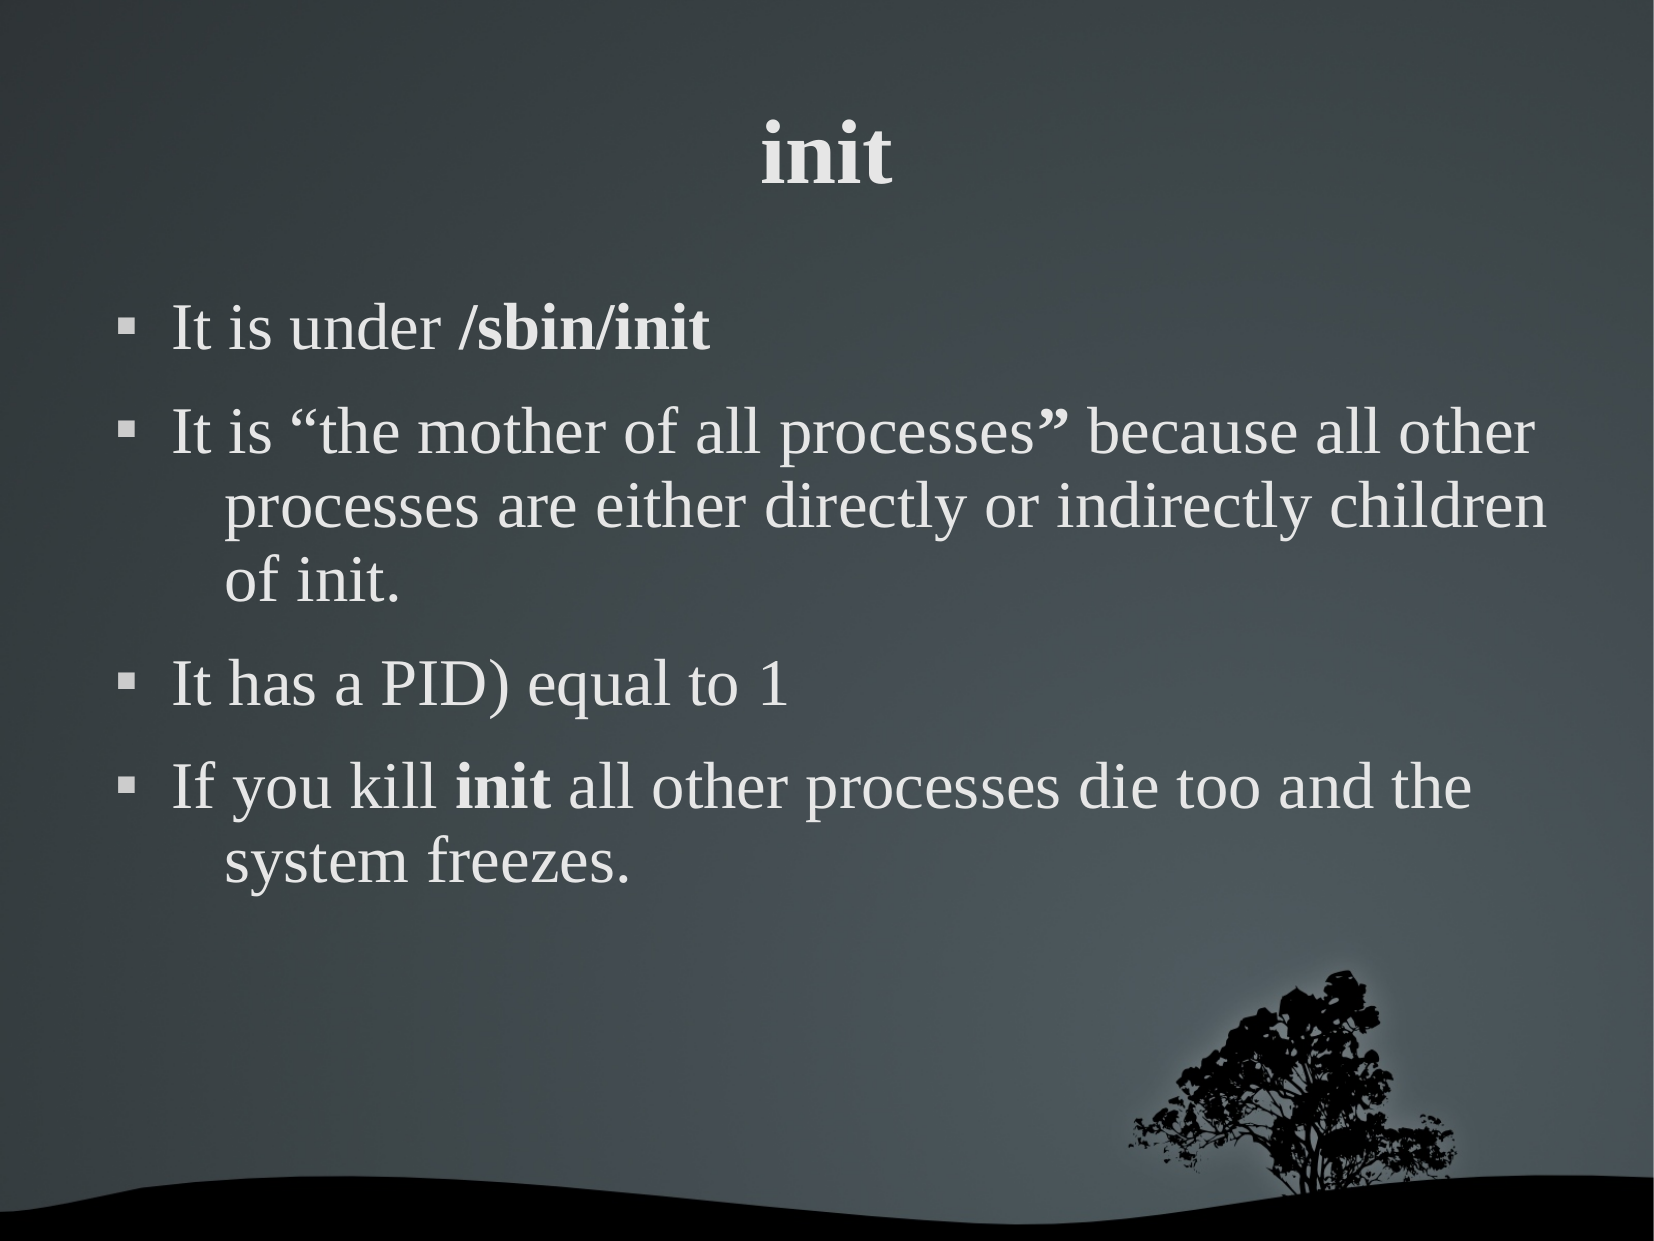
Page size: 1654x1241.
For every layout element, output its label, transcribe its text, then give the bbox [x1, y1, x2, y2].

title init [82, 49, 1571, 257]
picture [0, 0, 1654, 1241]
list It is under /sbin/init It is “the mother of all processes” because all other processes are either directly or indirectly children of init. It has a PID) equal to 1 If you kill init all other processes die too and the system freezes. [82, 290, 1571, 1109]
